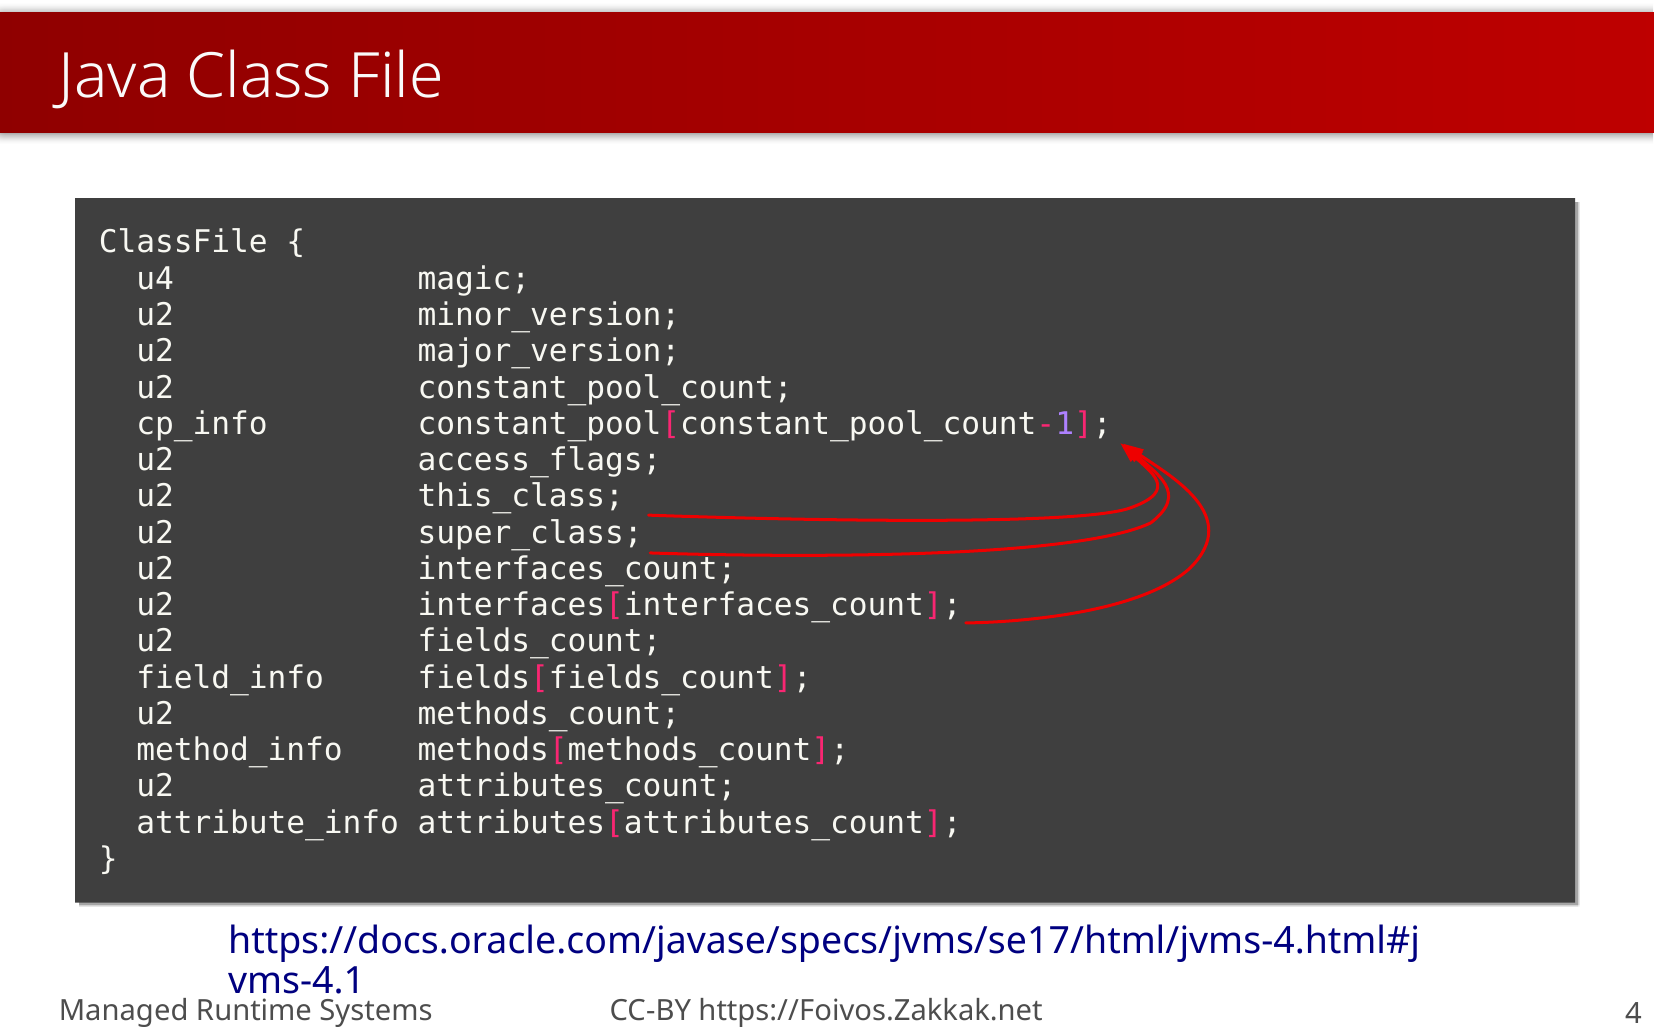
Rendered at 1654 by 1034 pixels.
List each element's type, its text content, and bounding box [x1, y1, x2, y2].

subtitle ClassFile { u4 magic; u2 minor_version; u2 major_version; u2 constant_pool_count; cp_info constant_pool[constant_pool_count-1]; u2 access_flags; u2 this_class; u2 super_class; u2 interfaces_count; u2 interfaces[interfaces_count]; u2 fields_count; field_info fields[fields_count]; u2 methods_count; method_info methods[methods_count]; u2 attributes_count; attribute_info attributes[attributes_count]; } [75, 198, 1576, 903]
title Java Class File [58, 7, 1329, 139]
text_box https://docs.oracle.com/javase/specs/jvms/se17/html/jvms-4.html#jvms-4.1 [213, 906, 1440, 976]
